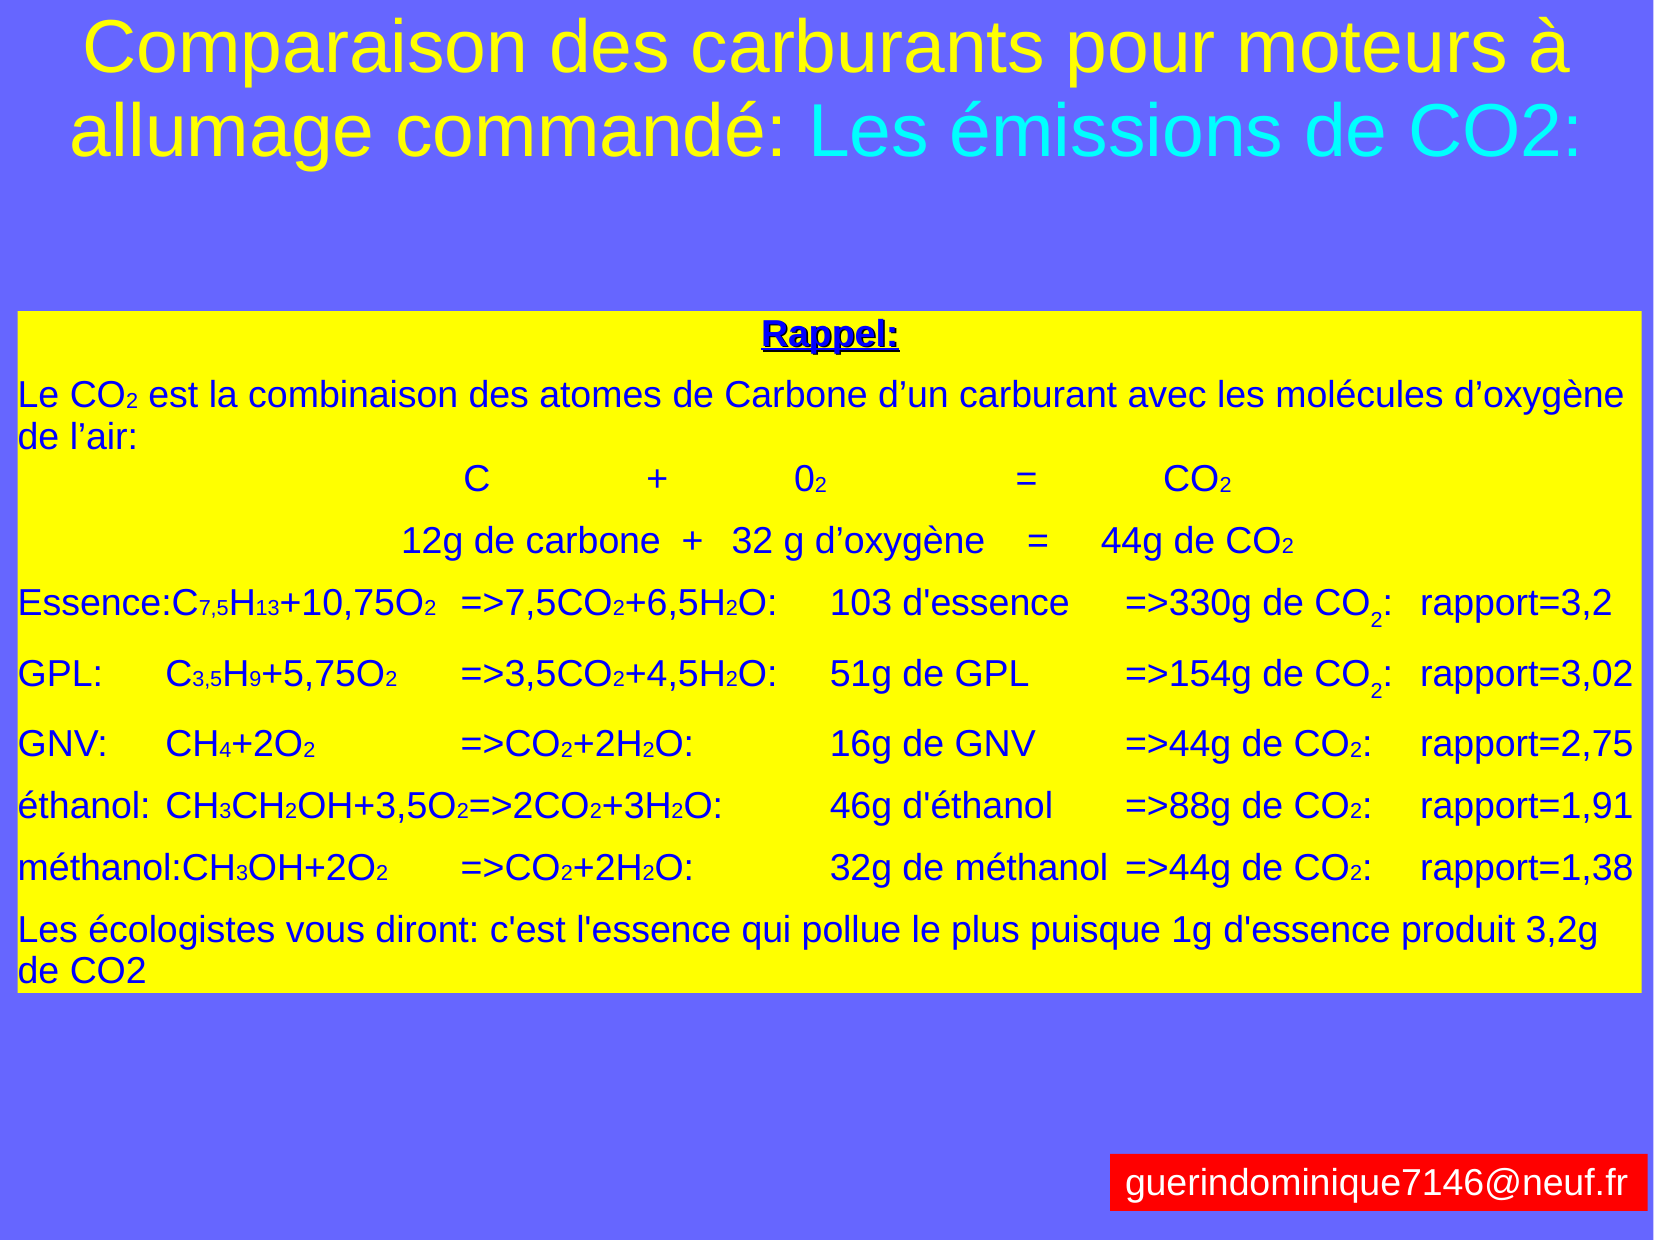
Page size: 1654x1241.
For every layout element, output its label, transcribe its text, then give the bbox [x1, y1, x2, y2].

title Comparaison des carburants pour moteurs à allumage commandé: Les émissions de CO2: [29, 4, 1625, 173]
text_box guerindominique7146@neuf.fr [1110, 1153, 1648, 1211]
subtitle Rappel: Le CO2 est la combinaison des atomes de Carbone d’un carburant avec les molécules d’oxygène de l’air: C + 02 = CO2 12g de carbone + 32 g d’oxygène = 44g de CO2 Essence:C7,5H13+10,75O2 =>7,5CO2+6,5H2O: 103 d'essence =>330g de CO2: rapport=3,2 GPL: C3,5H9+5,75O2 =>3,5CO2+4,5H2O: 51g de GPL =>154g de CO2: rapport=3,02 GNV: CH4+2O2 =>CO2+2H2O: 16g de GNV =>44g de CO2: rapport=2,75 éthanol: CH3CH2OH+3,5O2=>2CO2+3H2O: 46g d'éthanol =>88g de CO2: rapport=1,91 méthanol:CH3OH+2O2 =>CO2+2H2O: 32g de méthanol =>44g de CO2: rapport=1,38 Les écologistes vous diront: c'est l'essence qui pollue le plus puisque 1g d'essence produit 3,2g de CO2 [17, 311, 1642, 993]
